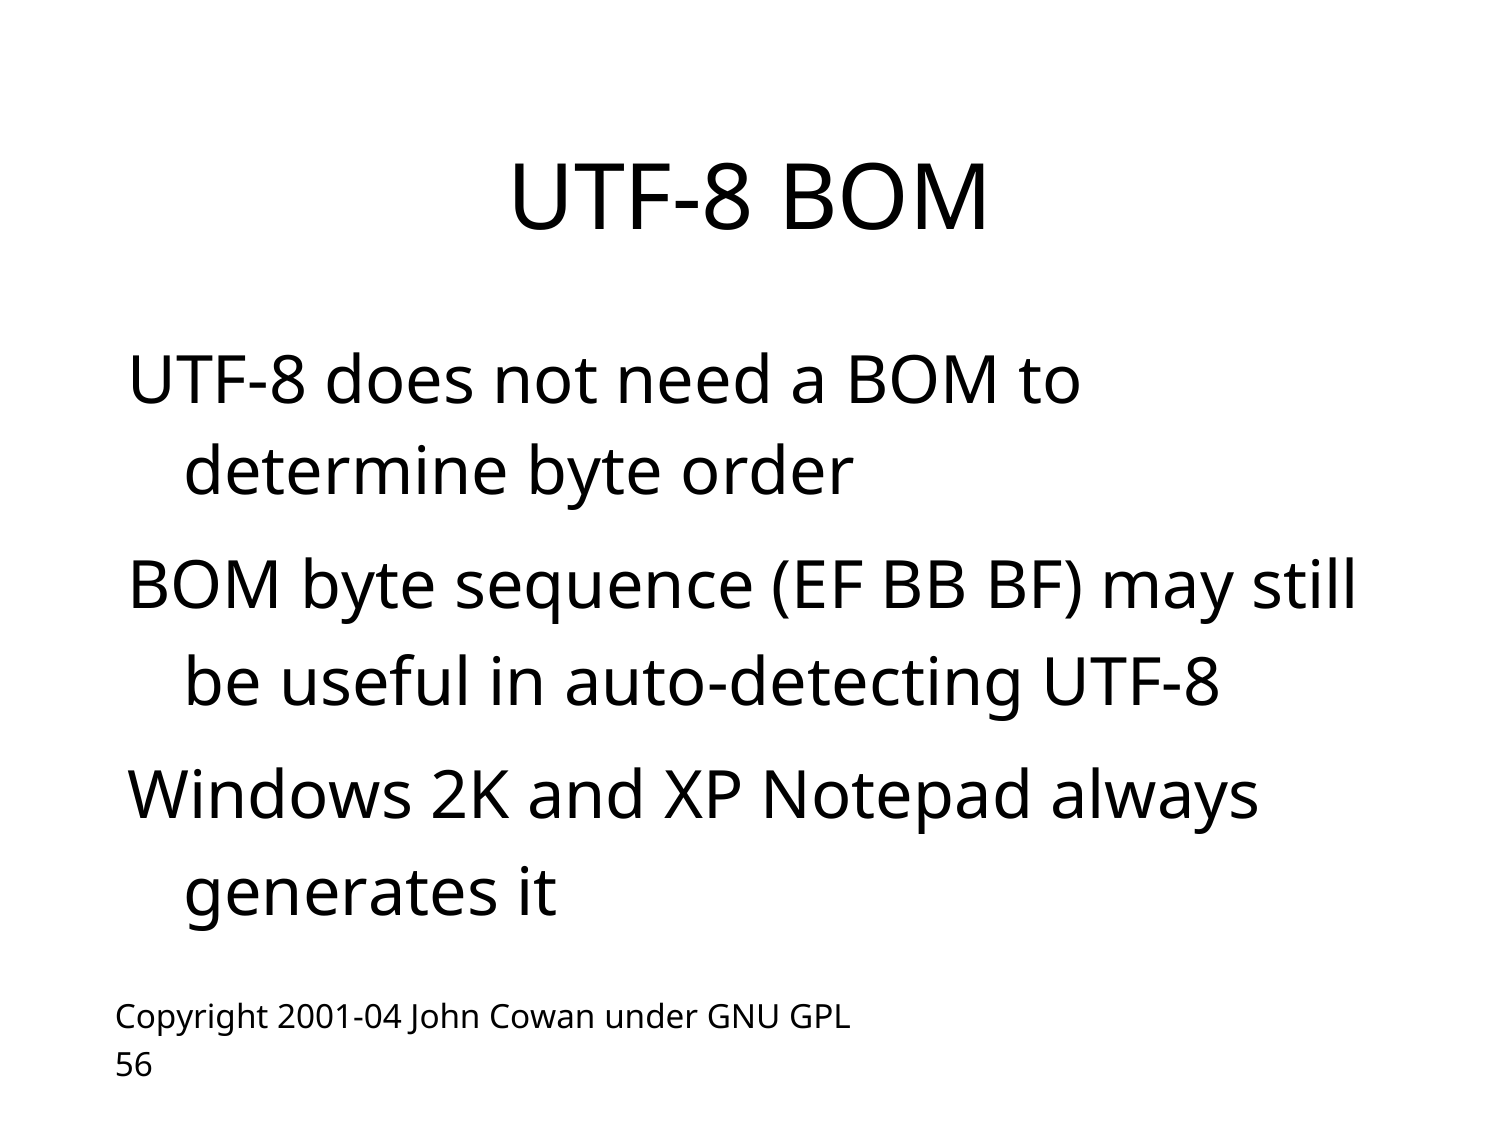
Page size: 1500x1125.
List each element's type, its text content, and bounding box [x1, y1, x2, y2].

title UTF-8 BOM [112, 99, 1388, 288]
list UTF-8 does not need a BOM to determine byte order BOM byte sequence (EF BB BF) may still be useful in auto-detecting UTF-8 Windows 2K and XP Notepad always generates it [112, 324, 1388, 1000]
